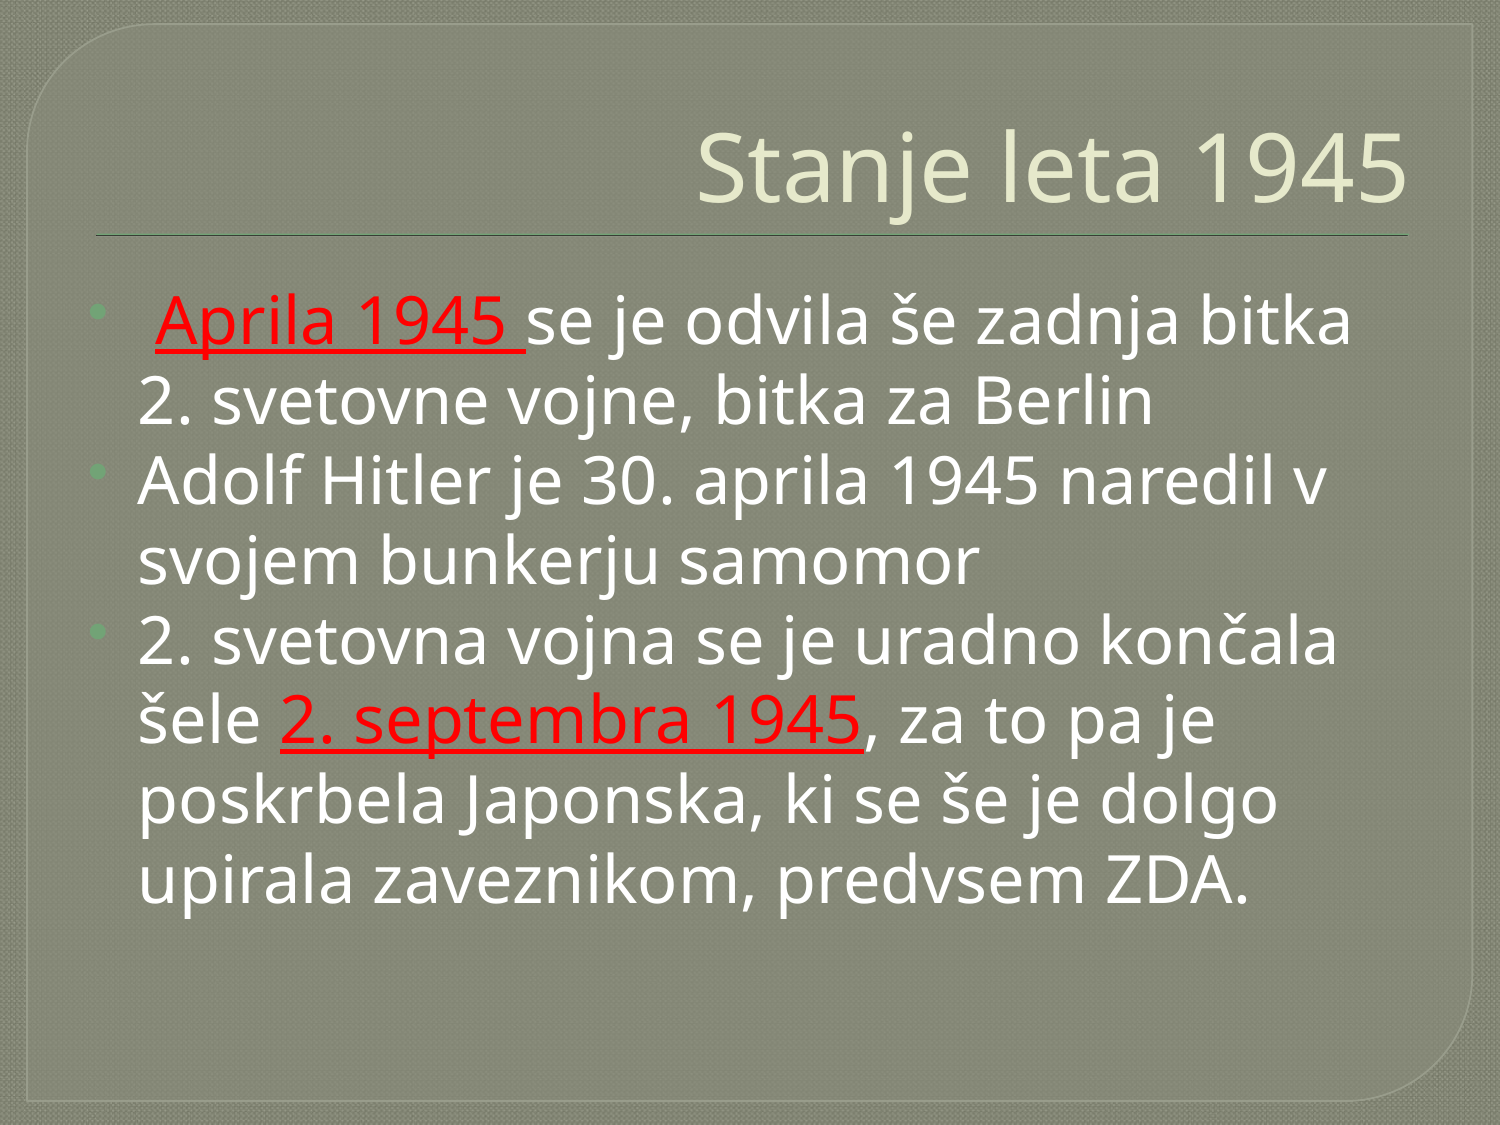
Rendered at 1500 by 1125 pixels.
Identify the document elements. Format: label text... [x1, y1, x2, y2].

title Stanje leta 1945 [75, 41, 1425, 230]
picture [0, 0, 1500, 1125]
list Aprila 1945 se je odvila še zadnja bitka 2. svetovne vojne, bitka za Berlin Adolf Hitler je 30. aprila 1945 naredil v svojem bunkerju samomor 2. svetovna vojna se je uradno končala šele 2. septembra 1945, za to pa je poskrbela Japonska, ki se še je dolgo upirala zaveznikom, predvsem ZDA. [75, 270, 1425, 1013]
